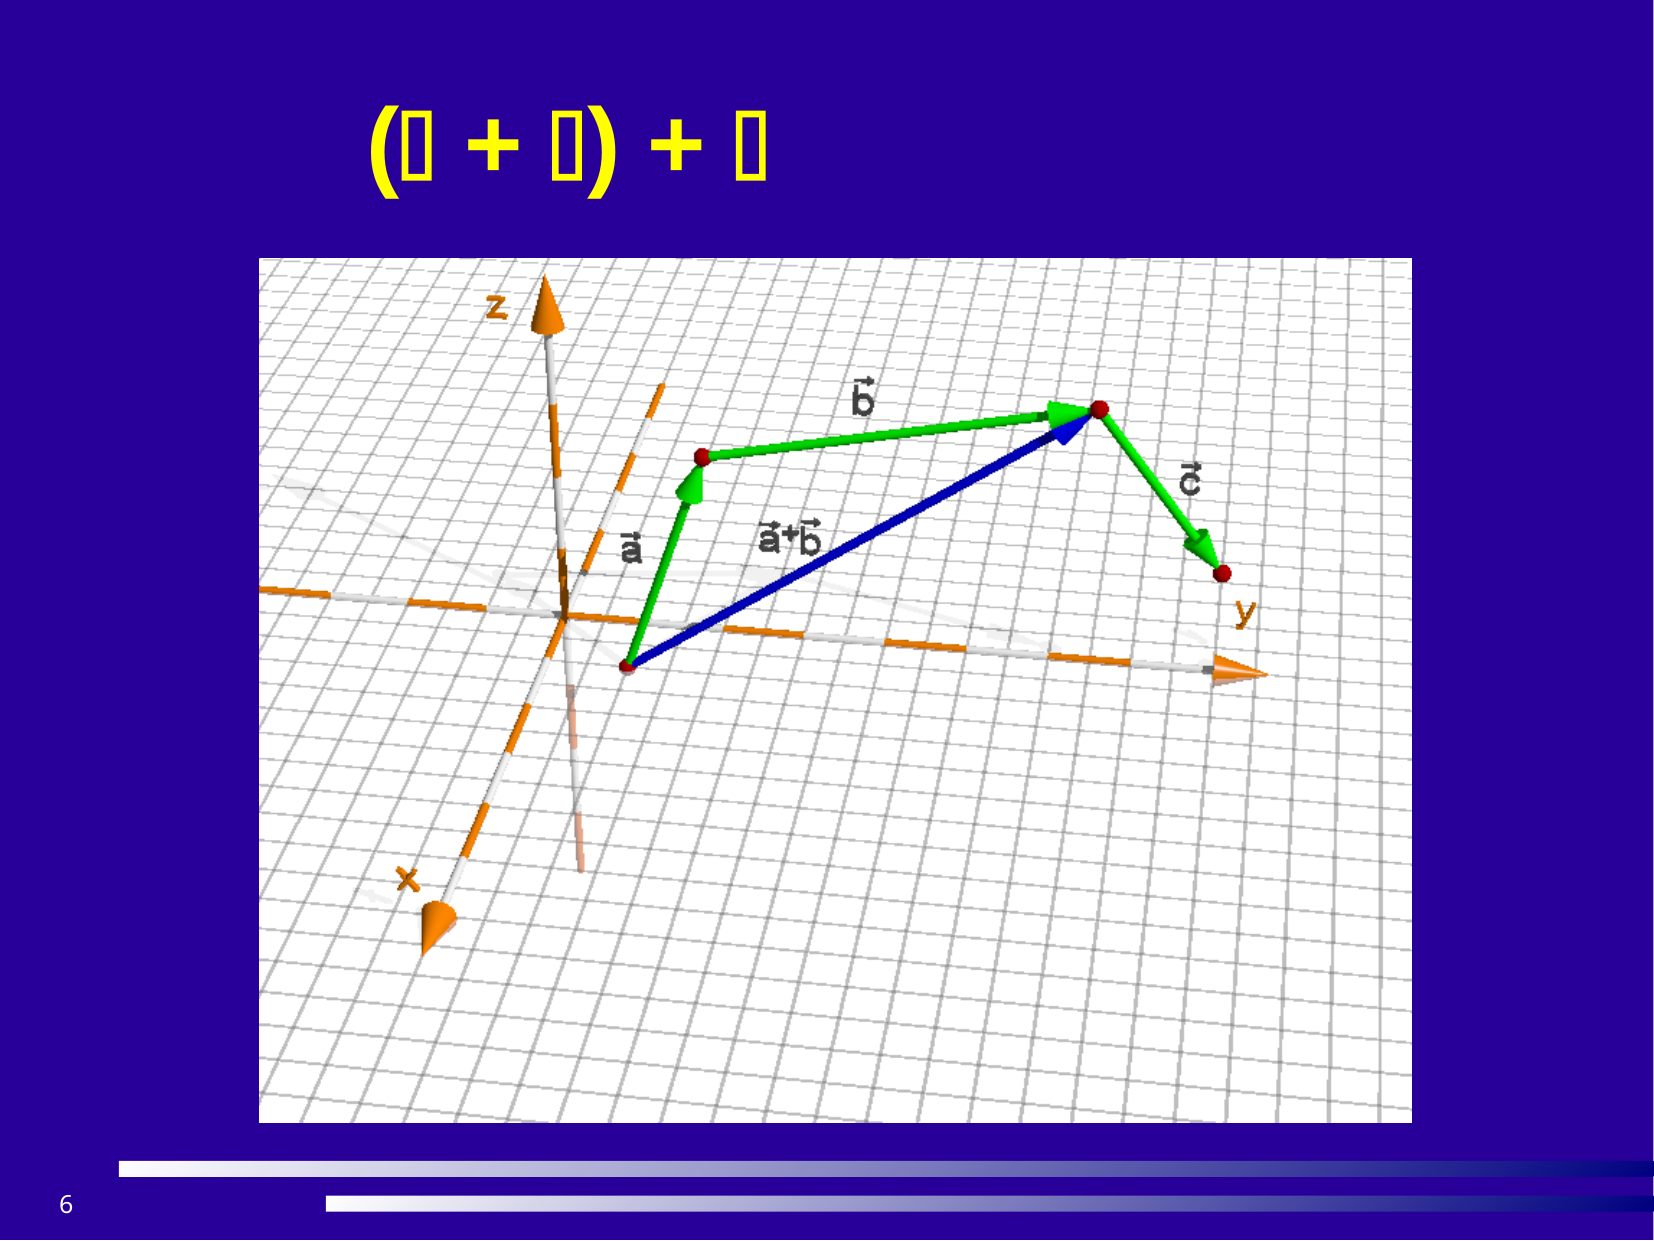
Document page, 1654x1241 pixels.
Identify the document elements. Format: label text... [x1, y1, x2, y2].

title ( + ) +  =  + ( + ) [121, 59, 1534, 237]
picture [259, 258, 1412, 1123]
